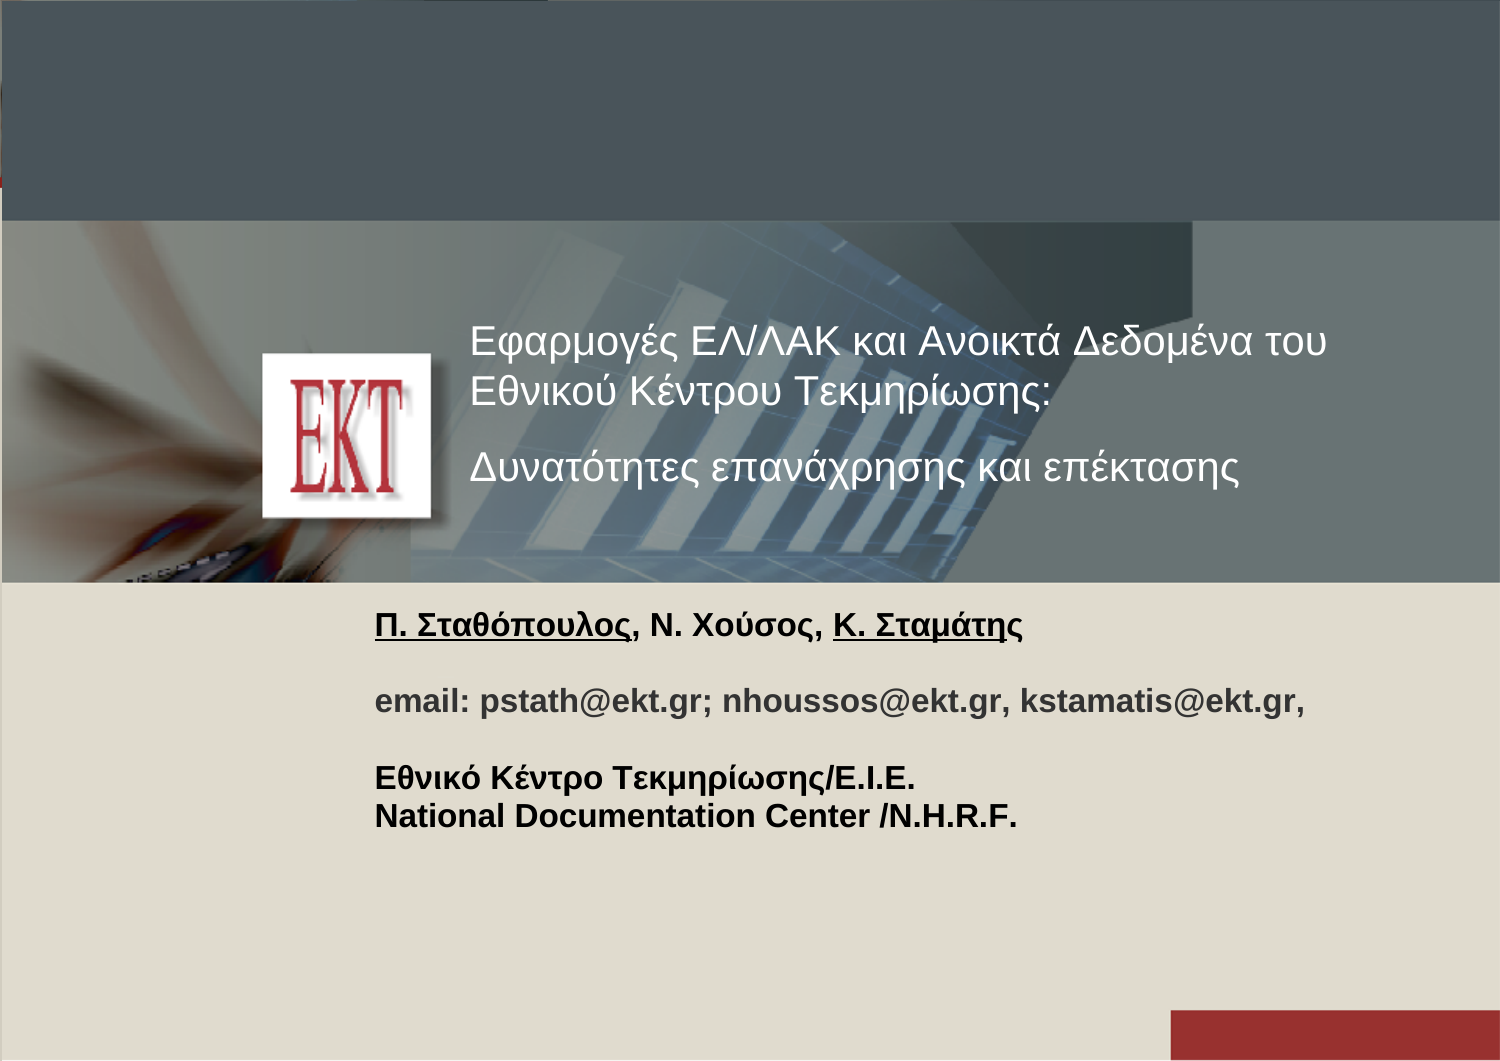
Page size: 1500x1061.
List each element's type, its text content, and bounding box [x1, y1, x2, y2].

picture [0, 0, 1500, 1061]
text_box Εφαρμογές ΕΛ/ΛΑΚ και Ανοικτά Δεδομένα του Εθνικού Κέντρου Τεκμηρίωσης: Δυνατότητες επανάχρησης και επέκτασης [454, 306, 1477, 498]
text_box Π. Σταθόπουλος, Ν. Χούσος, Κ. Σταμάτης email: pstath@ekt.gr; nhoussos@ekt.gr, kstamatis@ekt.gr, Εθνικό Κέντρο Τεκμηρίωσης/Ε.Ι.Ε. National Documentation Center /N.H.R.F. [359, 603, 1322, 842]
